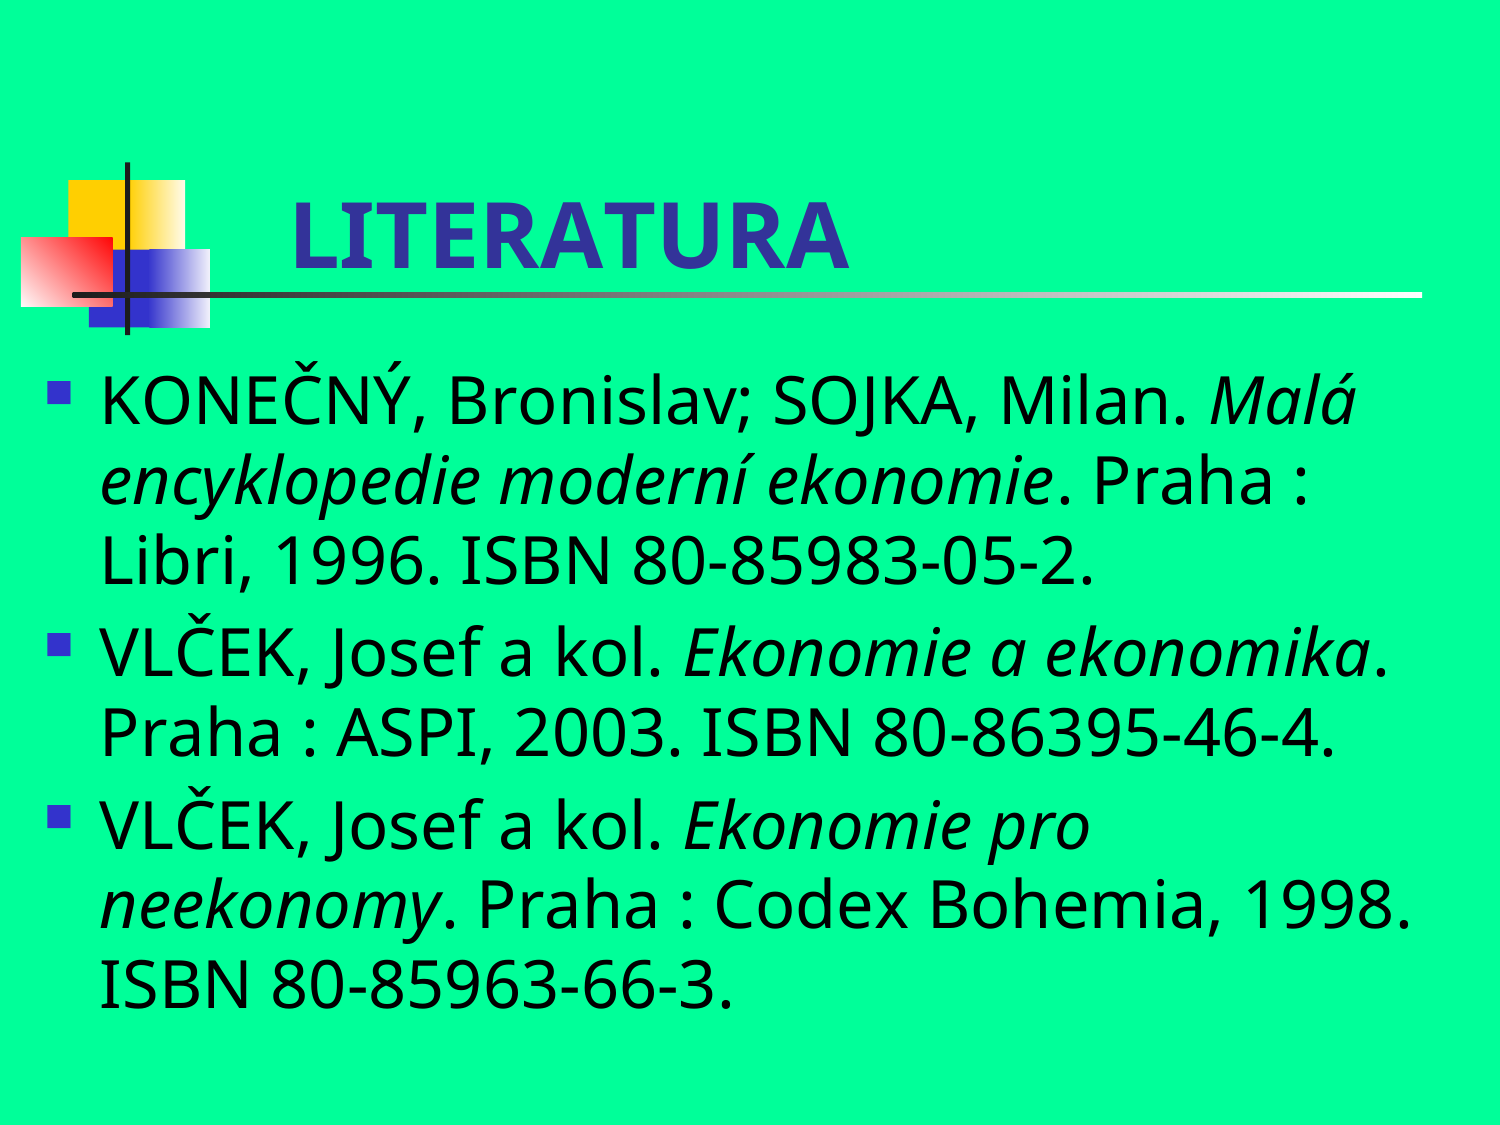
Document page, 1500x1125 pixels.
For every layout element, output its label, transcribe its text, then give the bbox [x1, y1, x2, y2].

title LITERATURA [242, 54, 865, 296]
list KONEČNÝ, Bronislav; SOJKA, Milan. Malá encyklopedie moderní ekonomie. Praha : Libri, 1996. ISBN 80-85983-05-2. VLČEK, Josef a kol. Ekonomie a ekonomika. Praha : ASPI, 2003. ISBN 80-86395-46-4. VLČEK, Josef a kol. Ekonomie pro neekonomy. Praha : Codex Bohemia, 1998. ISBN 80-85963-66-3. [29, 350, 1471, 1095]
